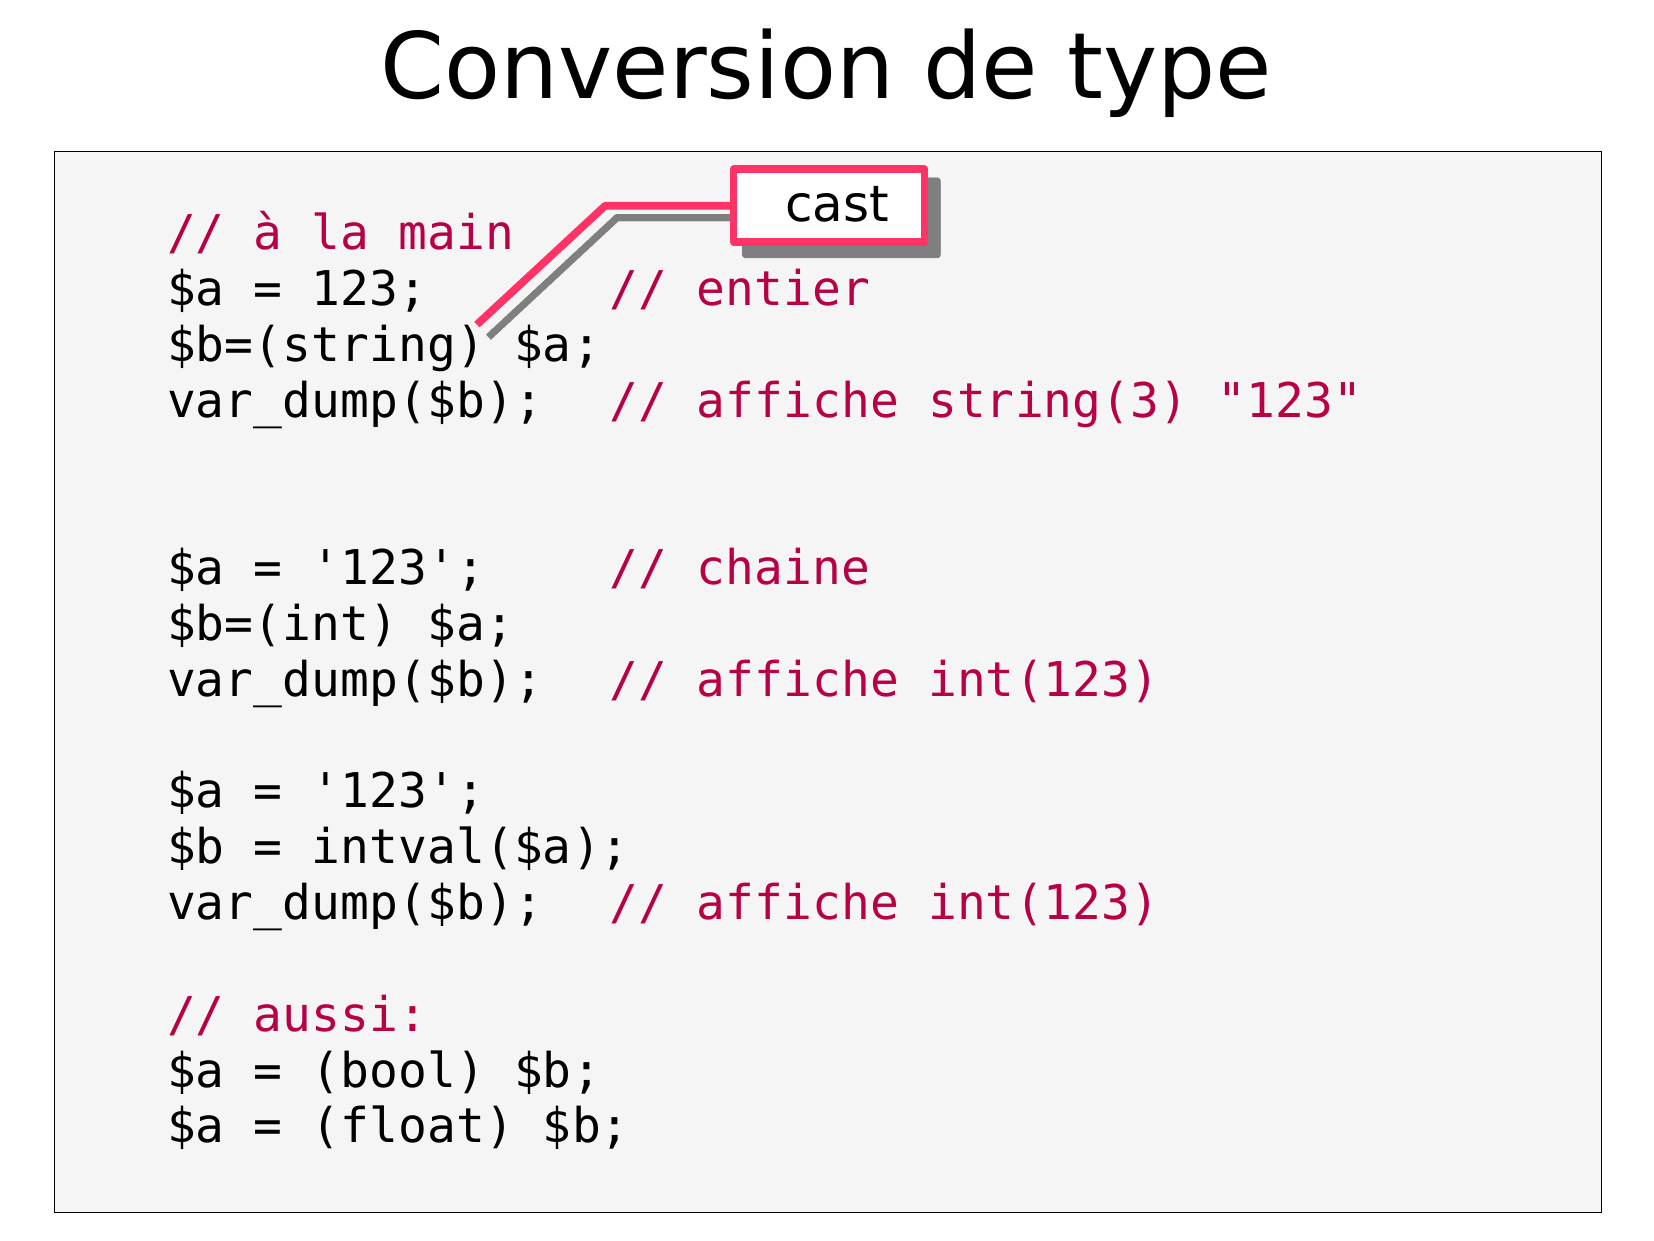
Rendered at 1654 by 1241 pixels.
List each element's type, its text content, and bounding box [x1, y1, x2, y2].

text_box // à la main $a = 123; // entier $b=(string) $a; var_dump($b); // affiche string(3) "123" $a = '123'; // chaine $b=(int) $a; var_dump($b); // affiche int(123) $a = '123'; $b = intval($a); var_dump($b); // affiche int(123) // aussi: $a = (bool) $b; $a = (float) $b; [167, 205, 1365, 1241]
title Conversion de type [0, 5, 1654, 128]
text_box [54, 151, 1602, 1213]
text_box cast [733, 169, 925, 243]
